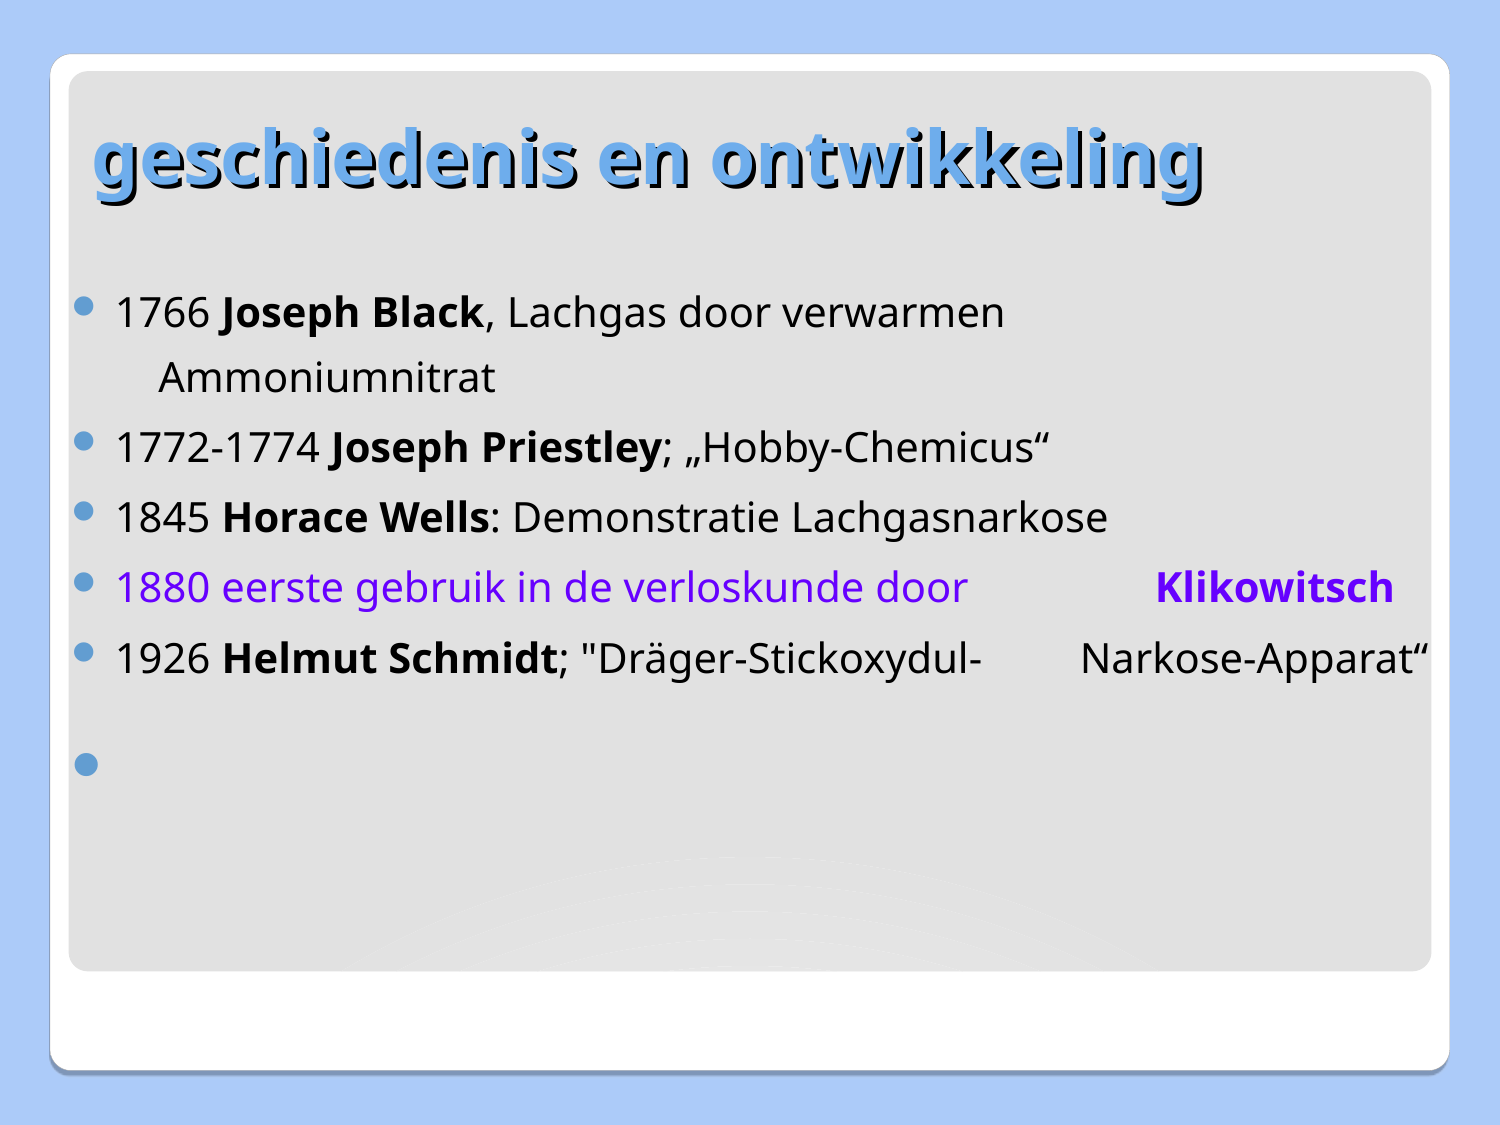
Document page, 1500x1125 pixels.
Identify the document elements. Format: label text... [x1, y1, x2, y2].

title geschiedenis en ontwikkeling [76, 101, 1420, 255]
list 1766 Joseph Black, Lachgas door verwarmen Ammoniumnitrat 1772-1774 Joseph Priestley; „Hobby-Chemicus“ 1845 Horace Wells: Demonstratie Lachgasnarkose 1880 eerste gebruik in de verloskunde door Klikowitsch 1926 Helmut Schmidt; "Dräger-Stickoxydul- Narkose-Apparat“ [41, 255, 1447, 943]
